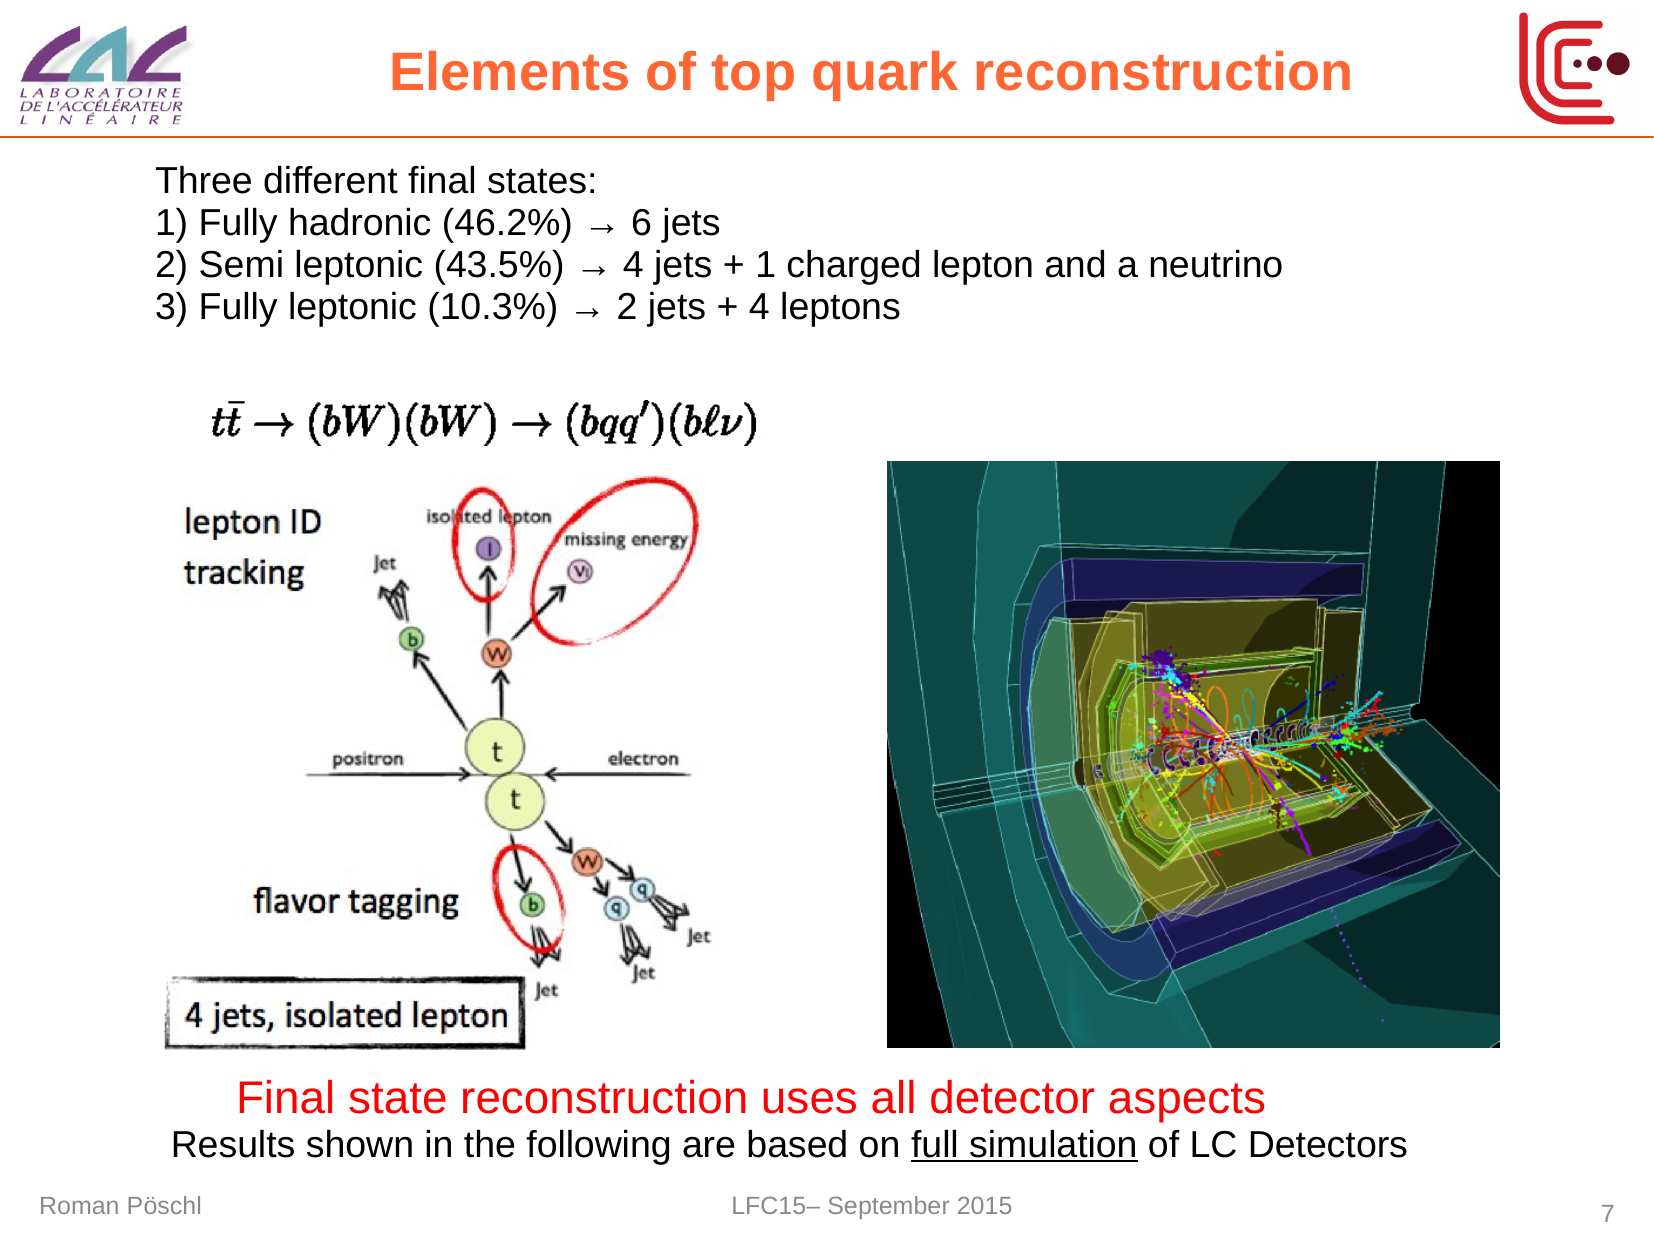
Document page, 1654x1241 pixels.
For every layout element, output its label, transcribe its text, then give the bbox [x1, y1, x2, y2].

text_box Final state reconstruction uses all detector aspects Results shown in the following are based on full simulation of LC Detectors [30, 1065, 1637, 1174]
text_box Three different final states: 1) Fully hadronic (46.2%) → 6 jets 2) Semi leptonic (43.5%) → 4 jets + 1 charged lepton and a neutrino 3) Fully leptonic (10.3%) → 2 jets + 4 leptons [140, 152, 1608, 342]
picture [17, 22, 199, 127]
title Elements of top quark reconstruction [128, 29, 1617, 113]
picture [161, 400, 771, 1050]
picture [887, 461, 1500, 1048]
picture [1508, 2, 1641, 135]
